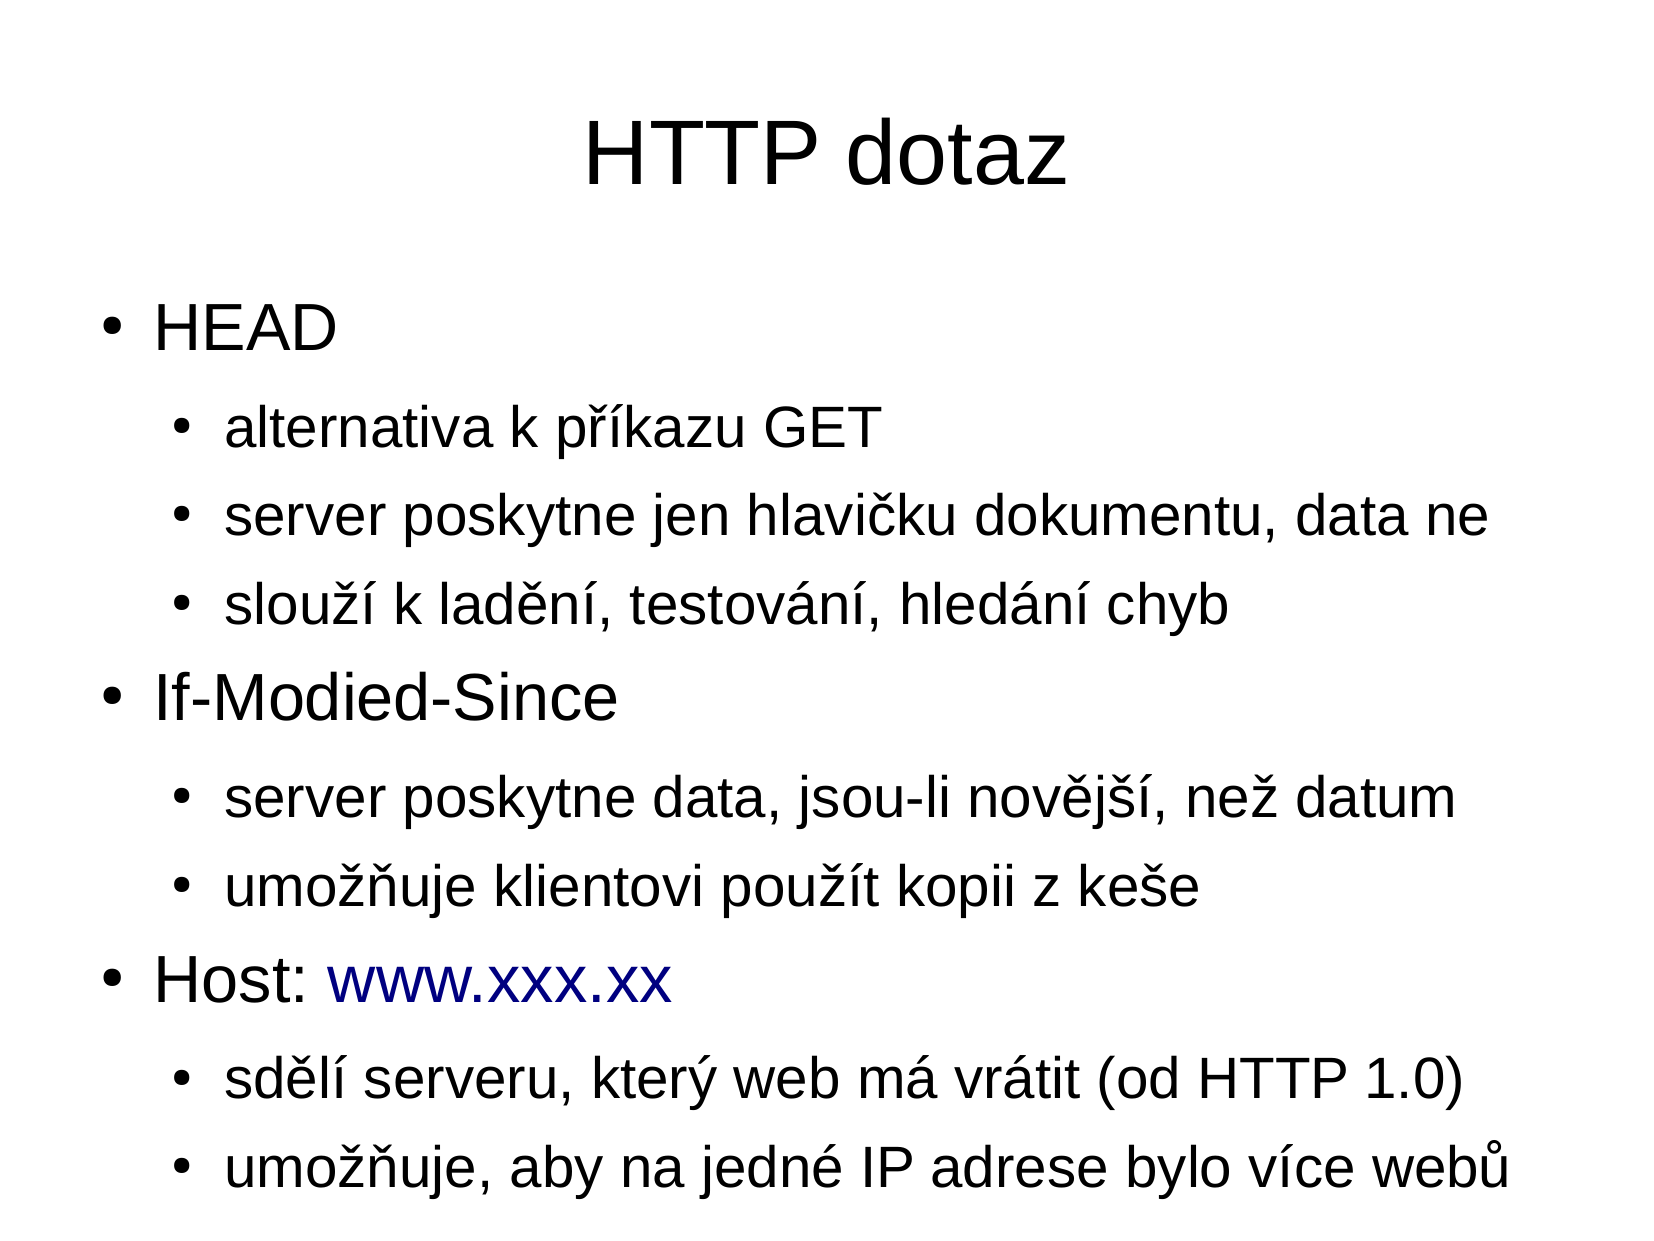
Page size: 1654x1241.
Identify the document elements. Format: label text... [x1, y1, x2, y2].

title HTTP dotaz [82, 49, 1571, 257]
list HEAD alternativa k příkazu GET server poskytne jen hlavičku dokumentu, data ne slouží k ladění, testování, hledání chyb If-Modied-Since server poskytne data, jsou-li novější, než datum umožňuje klientovi použít kopii z keše Host: www.xxx.xx sdělí serveru, který web má vrátit (od HTTP 1.0) umožňuje, aby na jedné IP adrese bylo více webů [82, 290, 1571, 1201]
